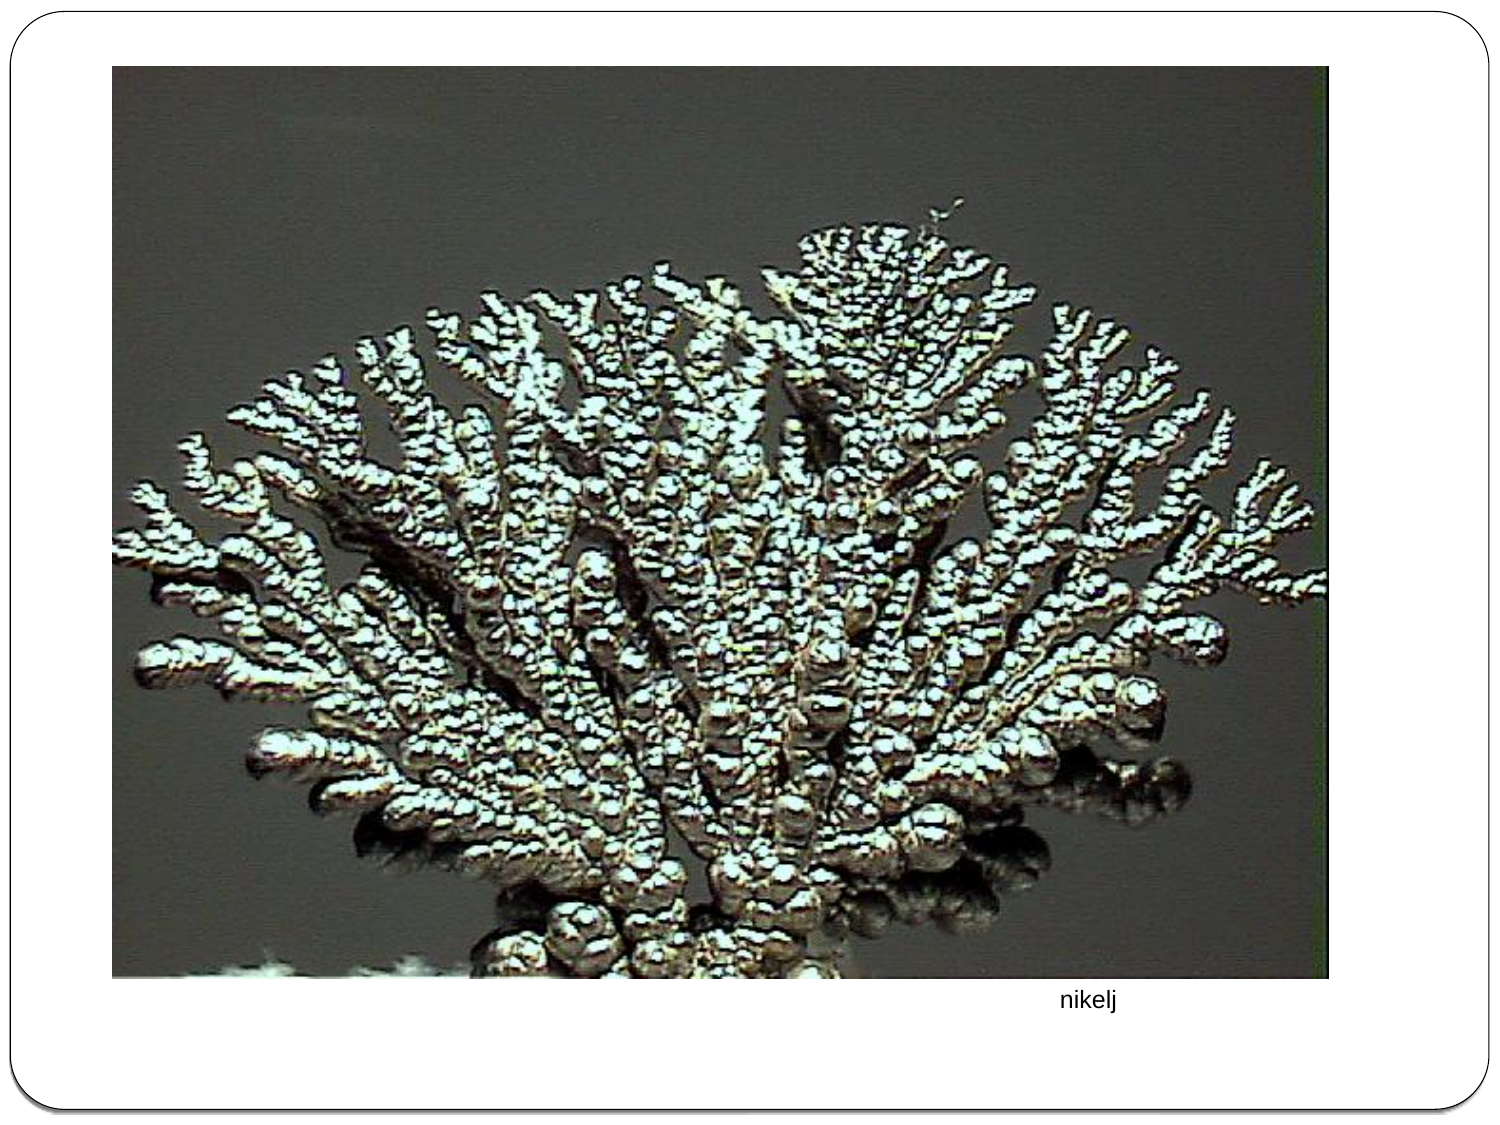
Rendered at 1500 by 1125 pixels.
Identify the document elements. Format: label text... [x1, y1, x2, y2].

text_box nikelj [1045, 976, 1317, 1021]
picture [112, 66, 1329, 979]
